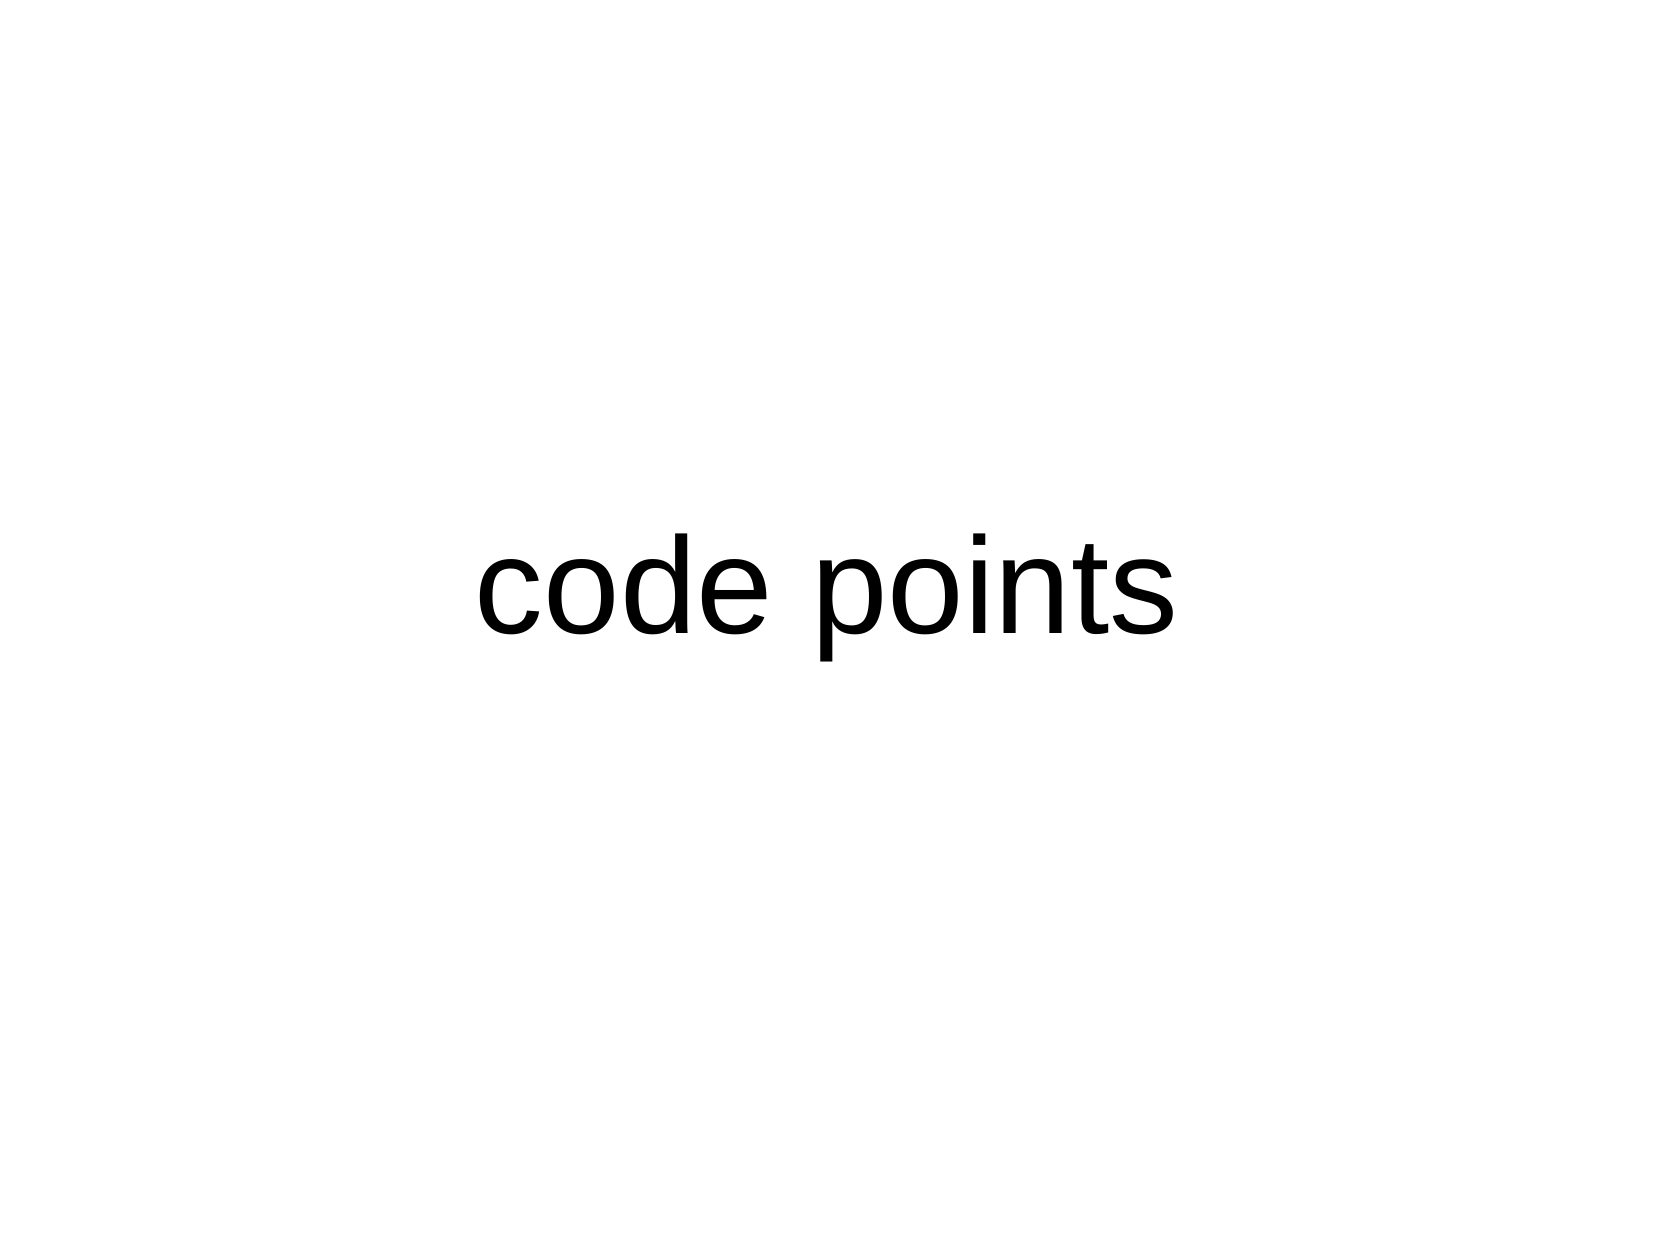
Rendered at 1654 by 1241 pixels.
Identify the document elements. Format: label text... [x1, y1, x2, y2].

title code points [82, 56, 1571, 1115]
